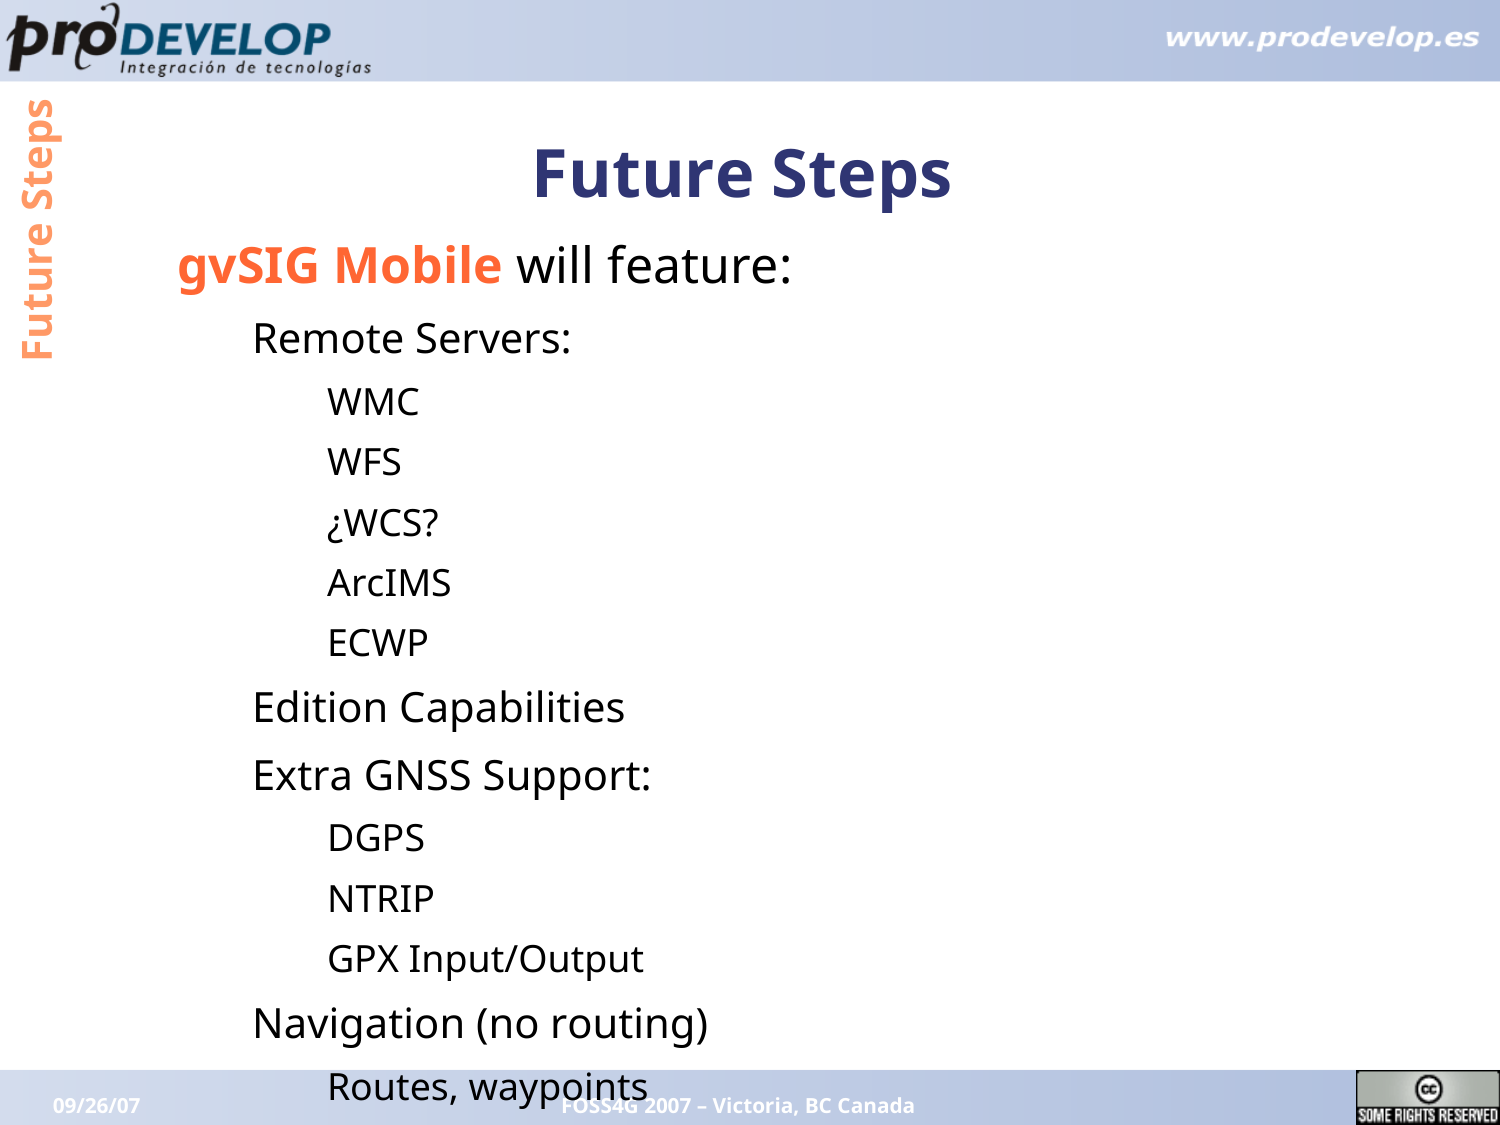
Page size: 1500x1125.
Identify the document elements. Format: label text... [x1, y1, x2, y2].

list gvSIG Mobile will feature: Remote Servers: WMC WFS ¿WCS? ArcIMS ECWP Edition Capabilities Extra GNSS Support: DGPS NTRIP GPX Input/Output Navigation (no routing) Routes, waypoints Navigation mode (alerts, zooms, ...) [177, 230, 1418, 1037]
title Future Steps [72, 78, 1418, 266]
picture [0, 0, 1500, 1125]
title Future Steps [0, 76, 72, 384]
